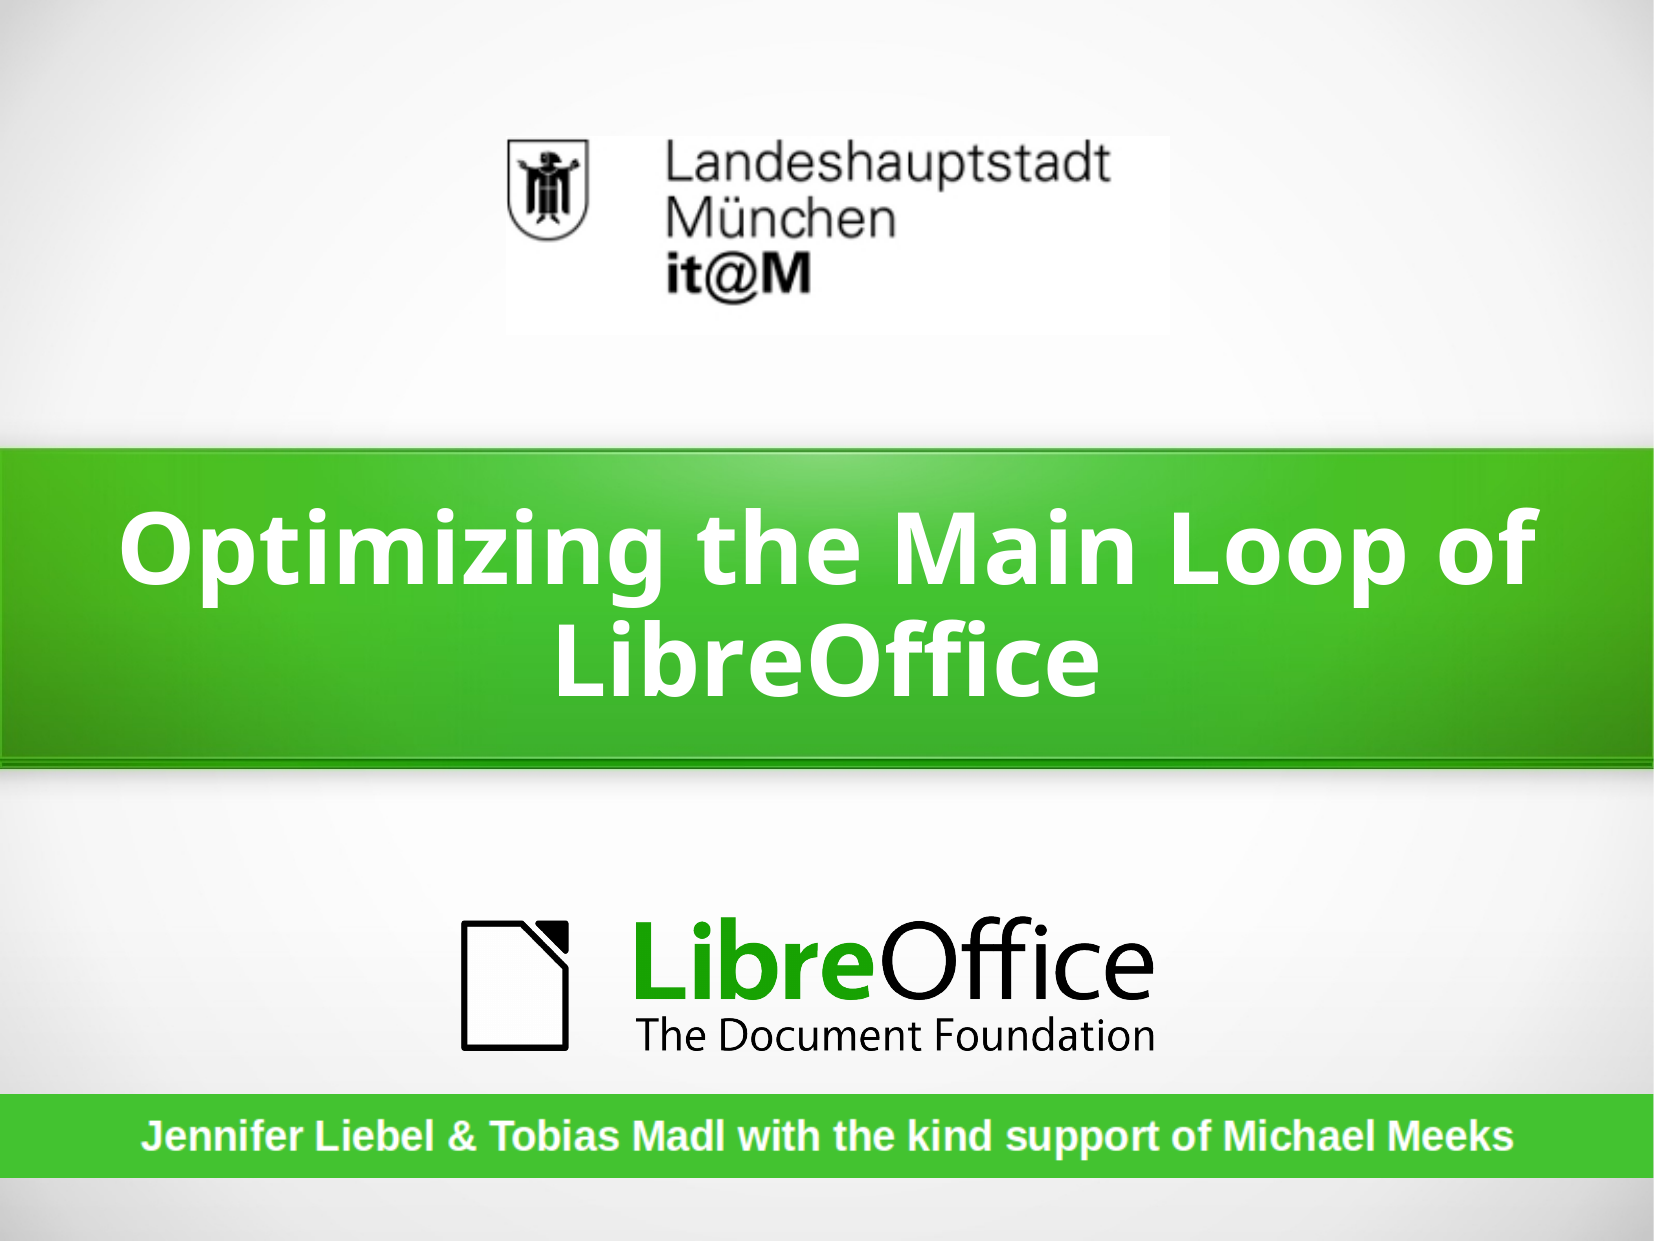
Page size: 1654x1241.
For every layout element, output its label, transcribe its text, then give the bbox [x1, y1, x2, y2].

title Optimizing the Main Loop of LibreOffice [59, 491, 1595, 723]
picture [0, 0, 1654, 1241]
